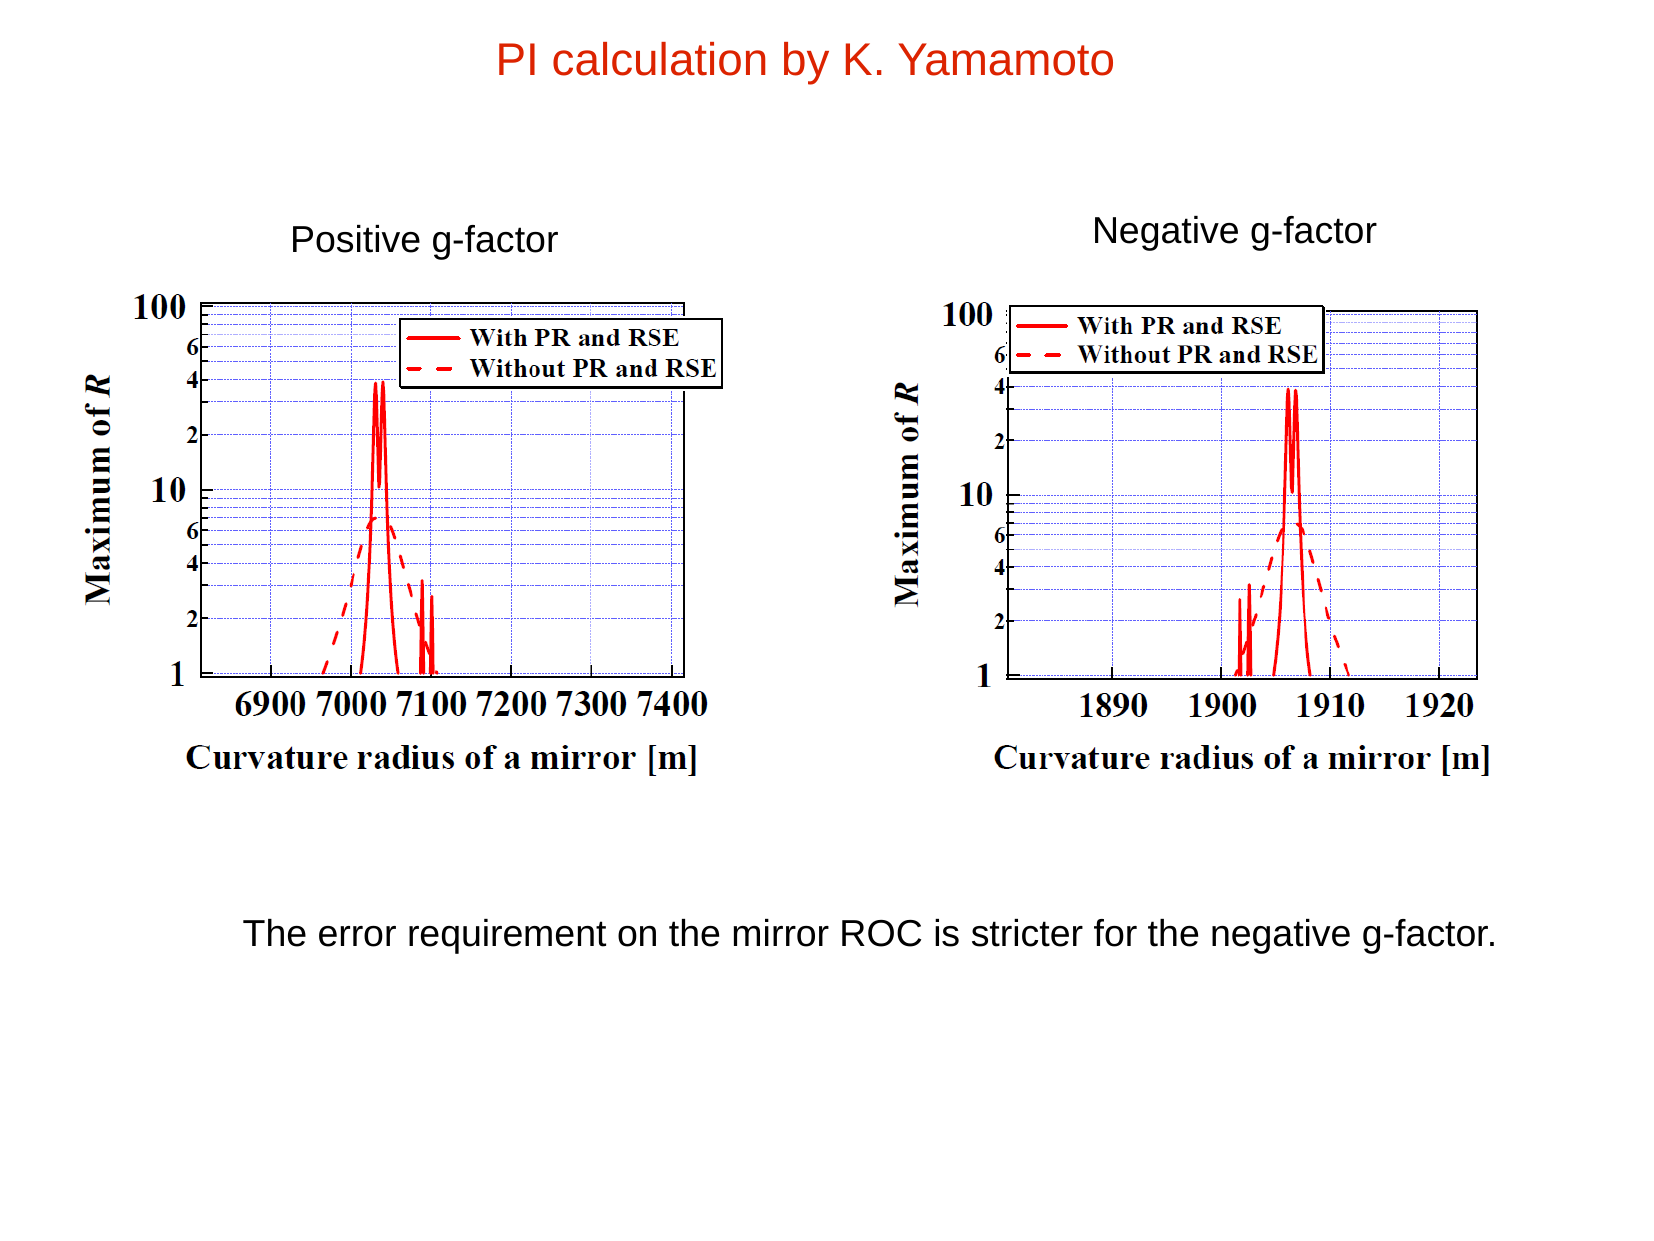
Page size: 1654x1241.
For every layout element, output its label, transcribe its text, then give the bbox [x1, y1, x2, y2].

text_box Negative g-factor [1077, 202, 1392, 260]
text_box PI calculation by K. Yamamoto [480, 26, 1131, 93]
picture [58, 276, 768, 805]
text_box The error requirement on the mirror ROC is stricter for the negative g-factor. [227, 904, 1514, 962]
text_box Positive g-factor [275, 210, 574, 268]
picture [868, 277, 1544, 800]
